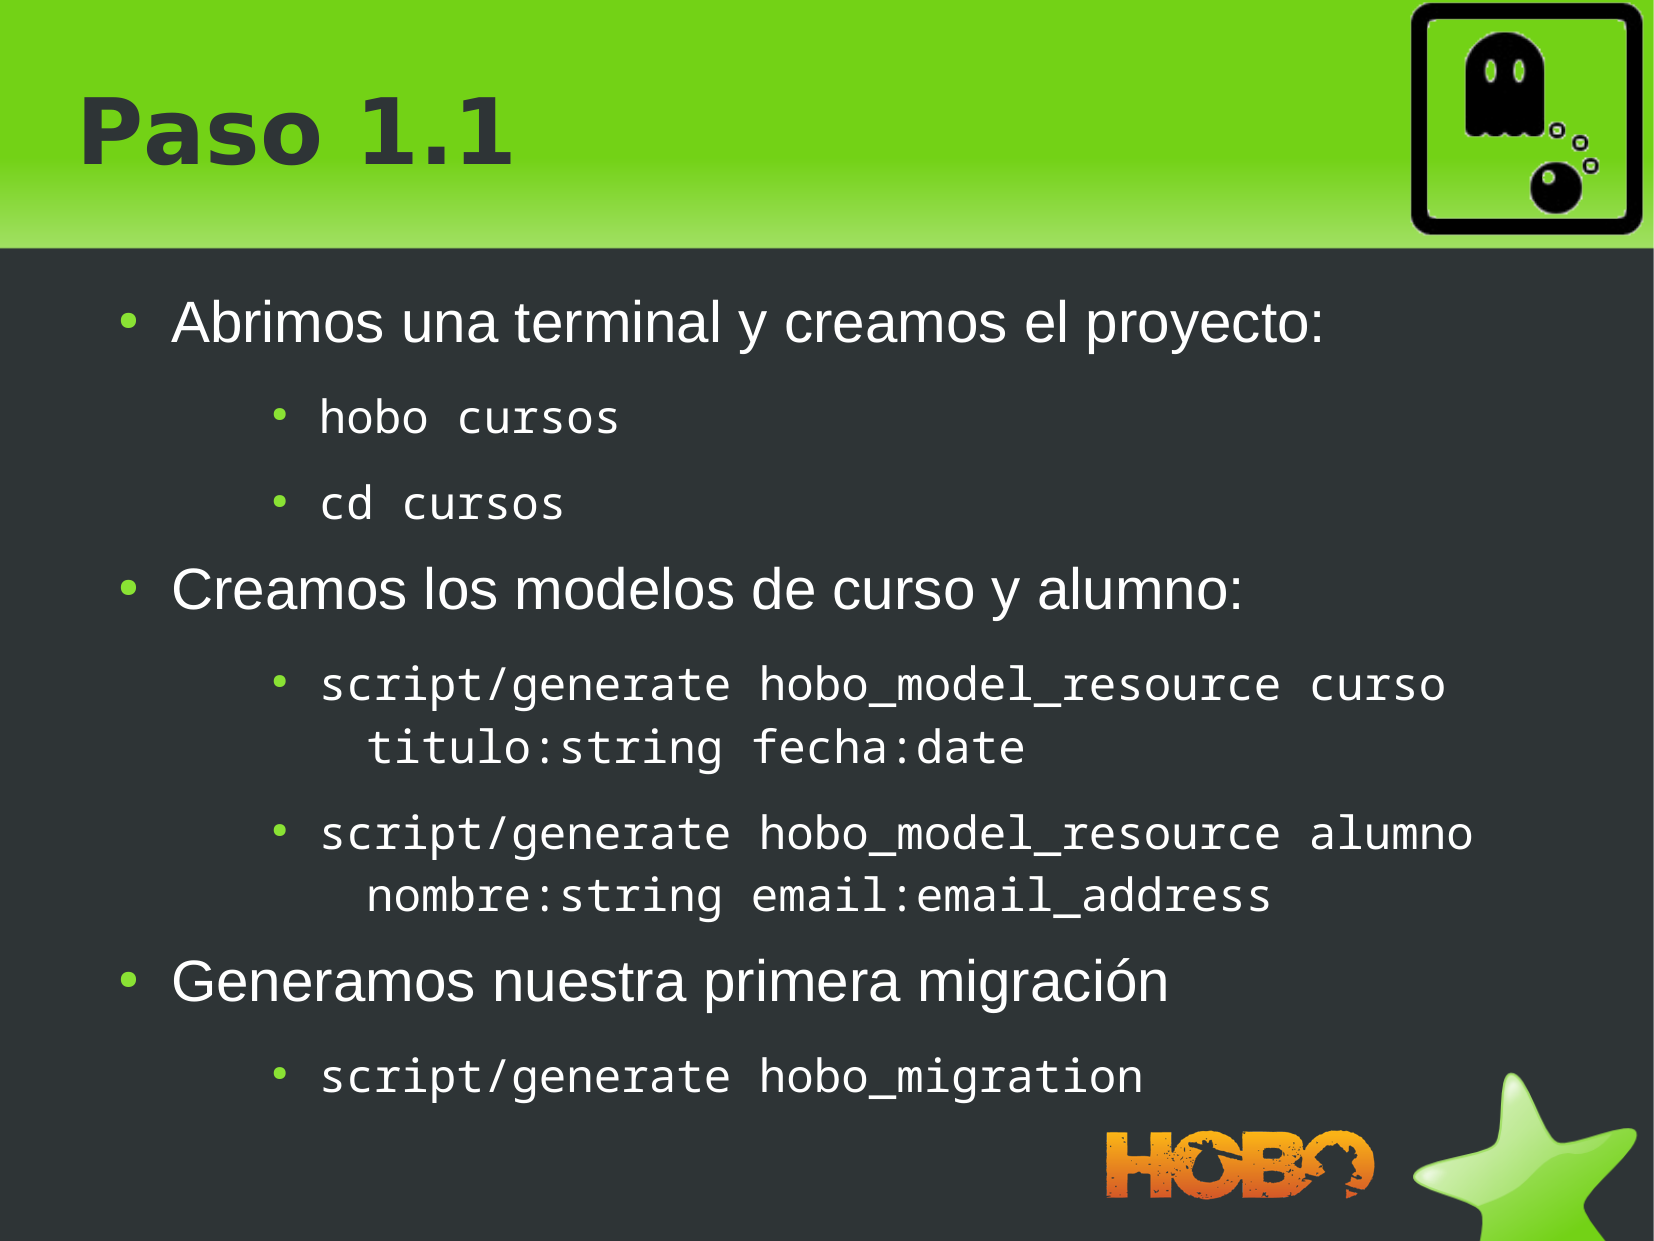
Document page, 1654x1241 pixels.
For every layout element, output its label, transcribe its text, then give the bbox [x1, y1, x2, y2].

title Paso 1.1 [76, 29, 1565, 237]
list Abrimos una terminal y creamos el proyecto: hobo cursos cd cursos Creamos los modelos de curso y alumno: script/generate hobo_model_resource curso titulo:string fecha:date script/generate hobo_model_resource alumno nombre:string email:email_address Generamos nuestra primera migración script/generate hobo_migration [82, 290, 1571, 1109]
picture [0, 0, 1654, 1241]
